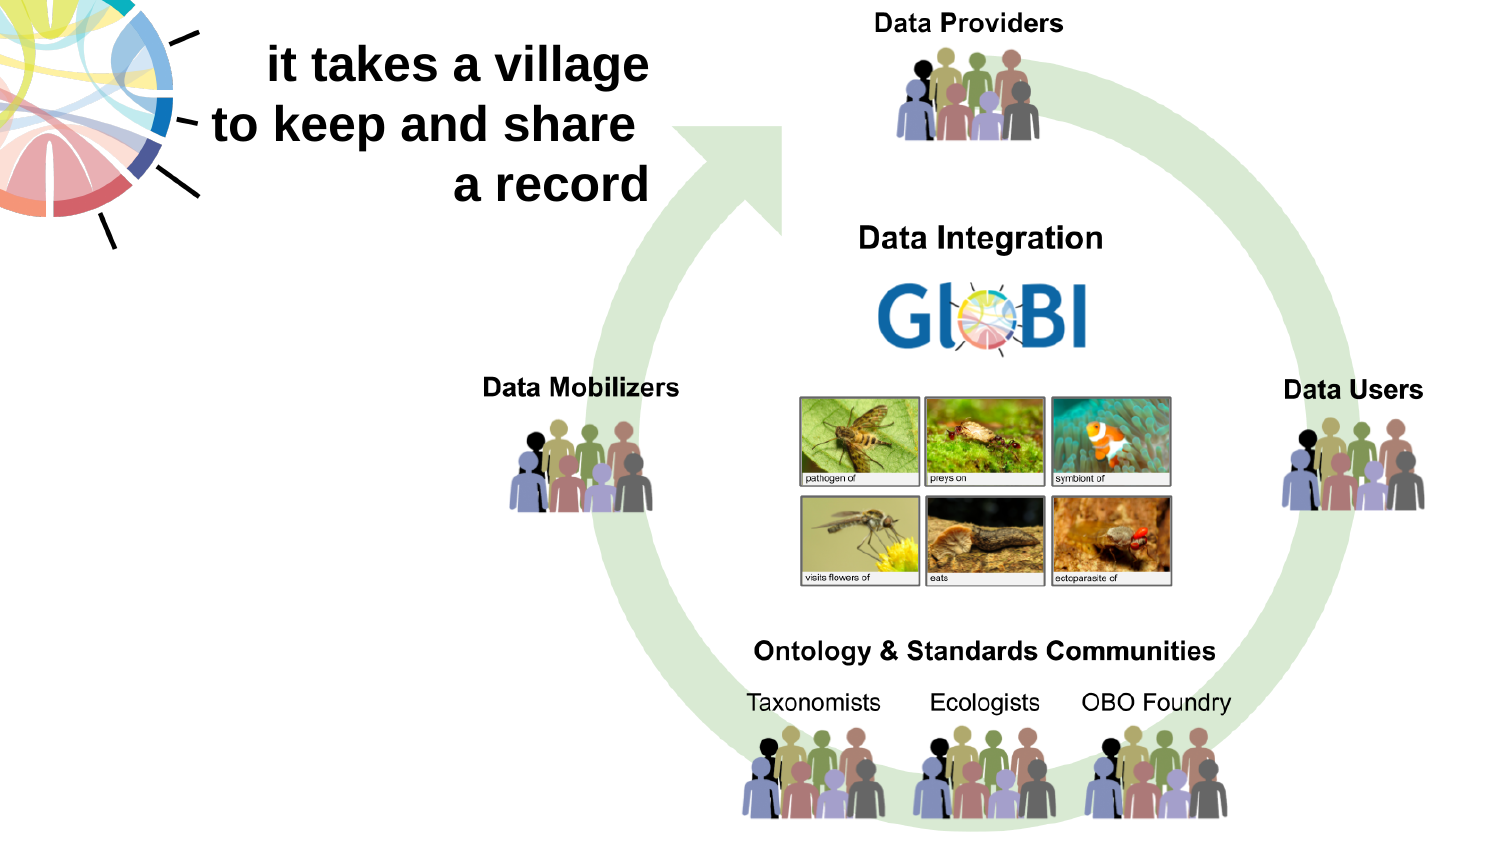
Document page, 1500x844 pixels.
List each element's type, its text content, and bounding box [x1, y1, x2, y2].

picture [0, 0, 212, 256]
text_box it takes a village to keep and share a record [212, 16, 666, 151]
picture [484, 12, 1425, 832]
